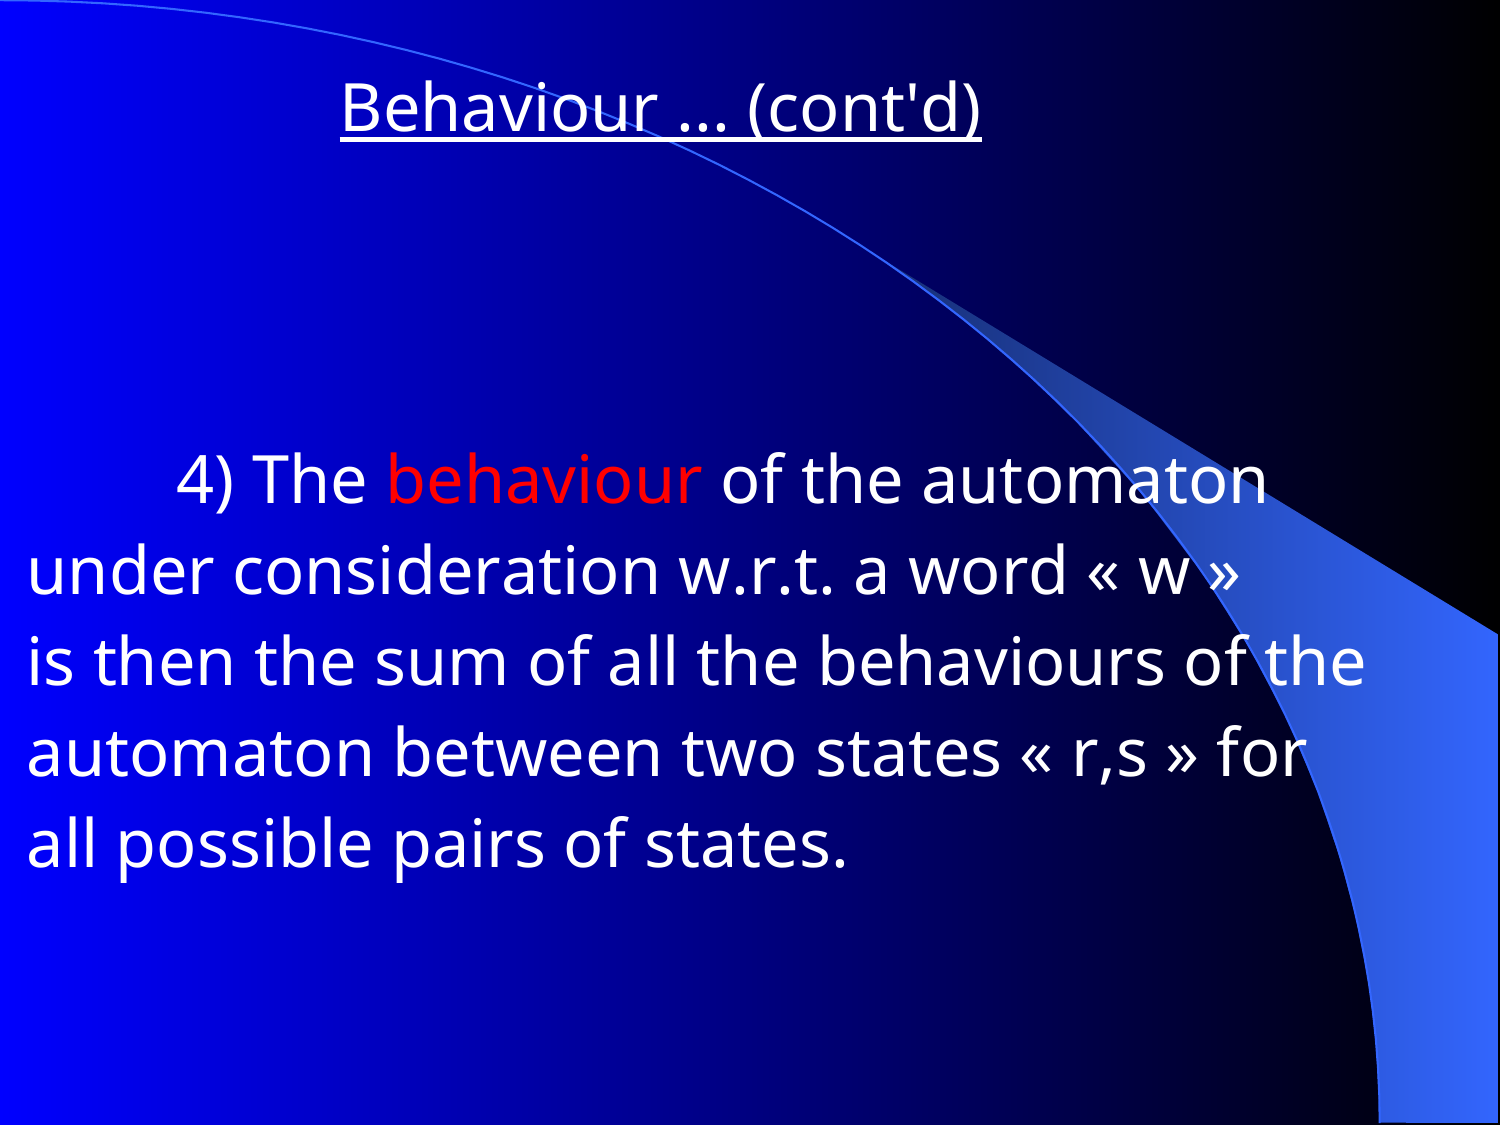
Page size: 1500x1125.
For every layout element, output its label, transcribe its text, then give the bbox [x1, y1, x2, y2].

text_box Behaviour ... (cont'd) [324, 53, 1099, 150]
text_box 4) The behaviour of the automaton under consideration w.r.t. a word « w » is then the sum of all the behaviours of the automaton between two states « r,s » for all possible pairs of states. [11, 425, 1500, 846]
